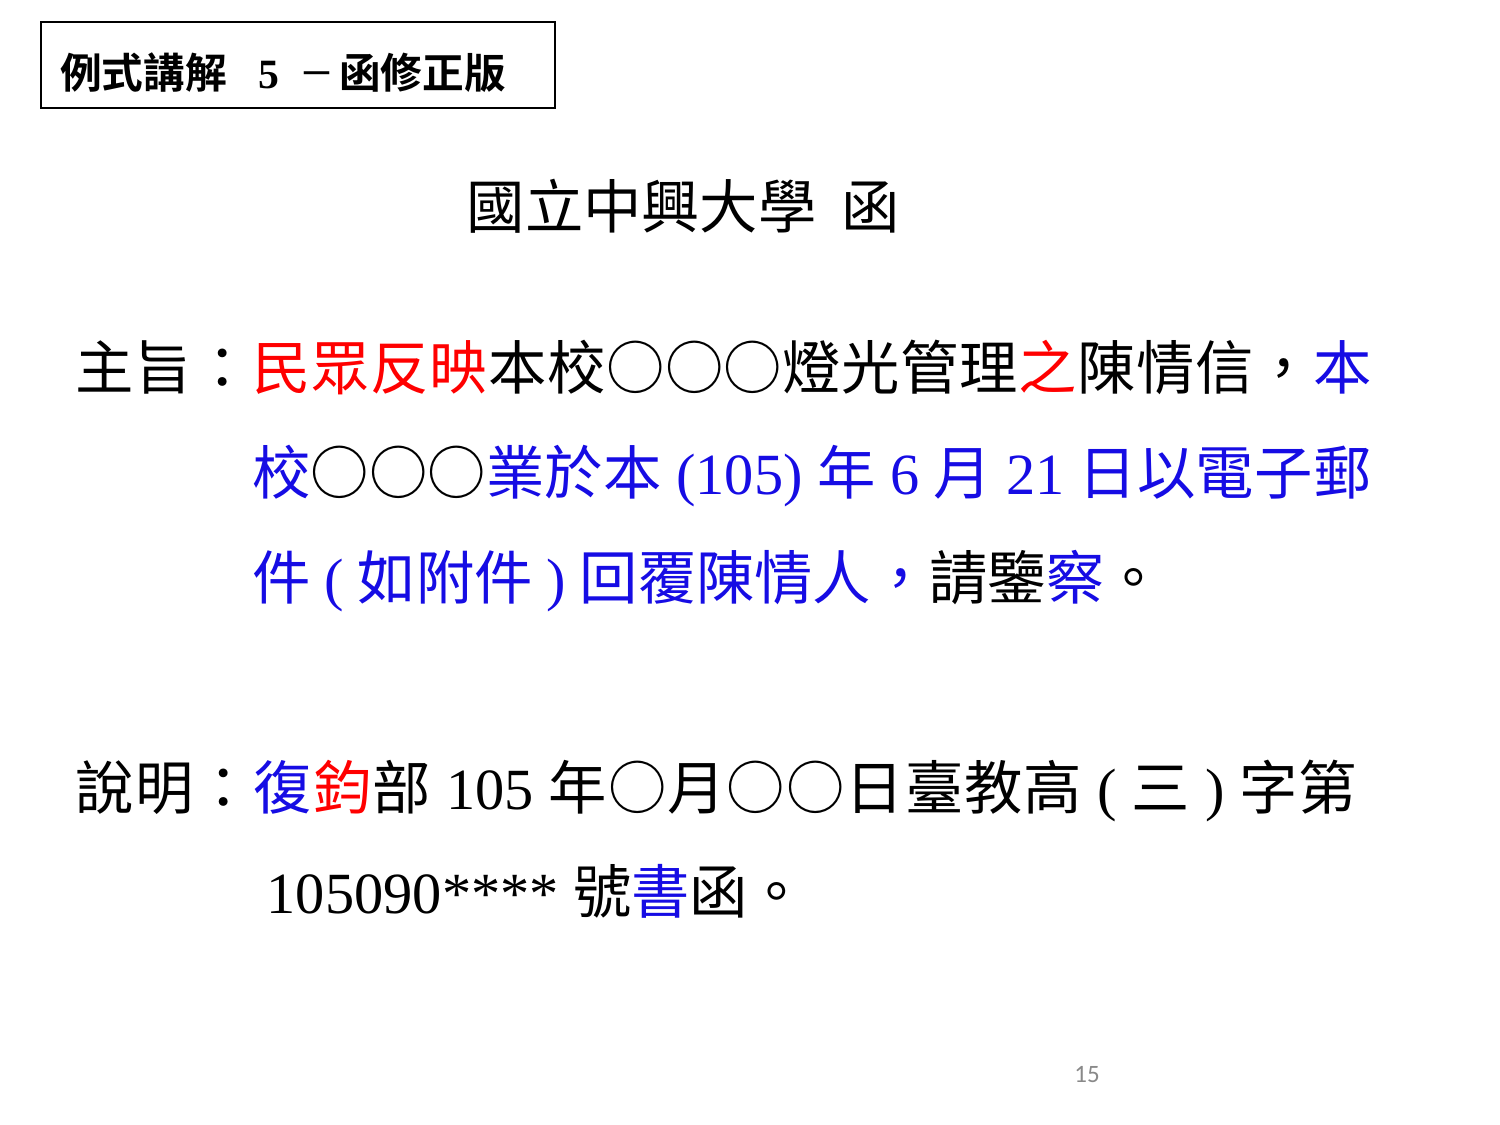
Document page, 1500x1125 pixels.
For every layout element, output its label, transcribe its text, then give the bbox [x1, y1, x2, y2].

text_box 例式講解 5 ─函修正版 [40, 22, 555, 108]
text_box 國立中興大學 函 [452, 163, 915, 248]
text_box 主旨：民眾反映本校○○○燈光管理之陳情信，本校○○○業於本(105)年6月21日以電子郵件(如附件)回覆陳情人，請鑒察。 說明：復鈞部105年○月○○日臺教高(三)字第105090****號書函。 [61, 289, 1386, 933]
text_box 15 [1059, 1042, 1397, 1103]
